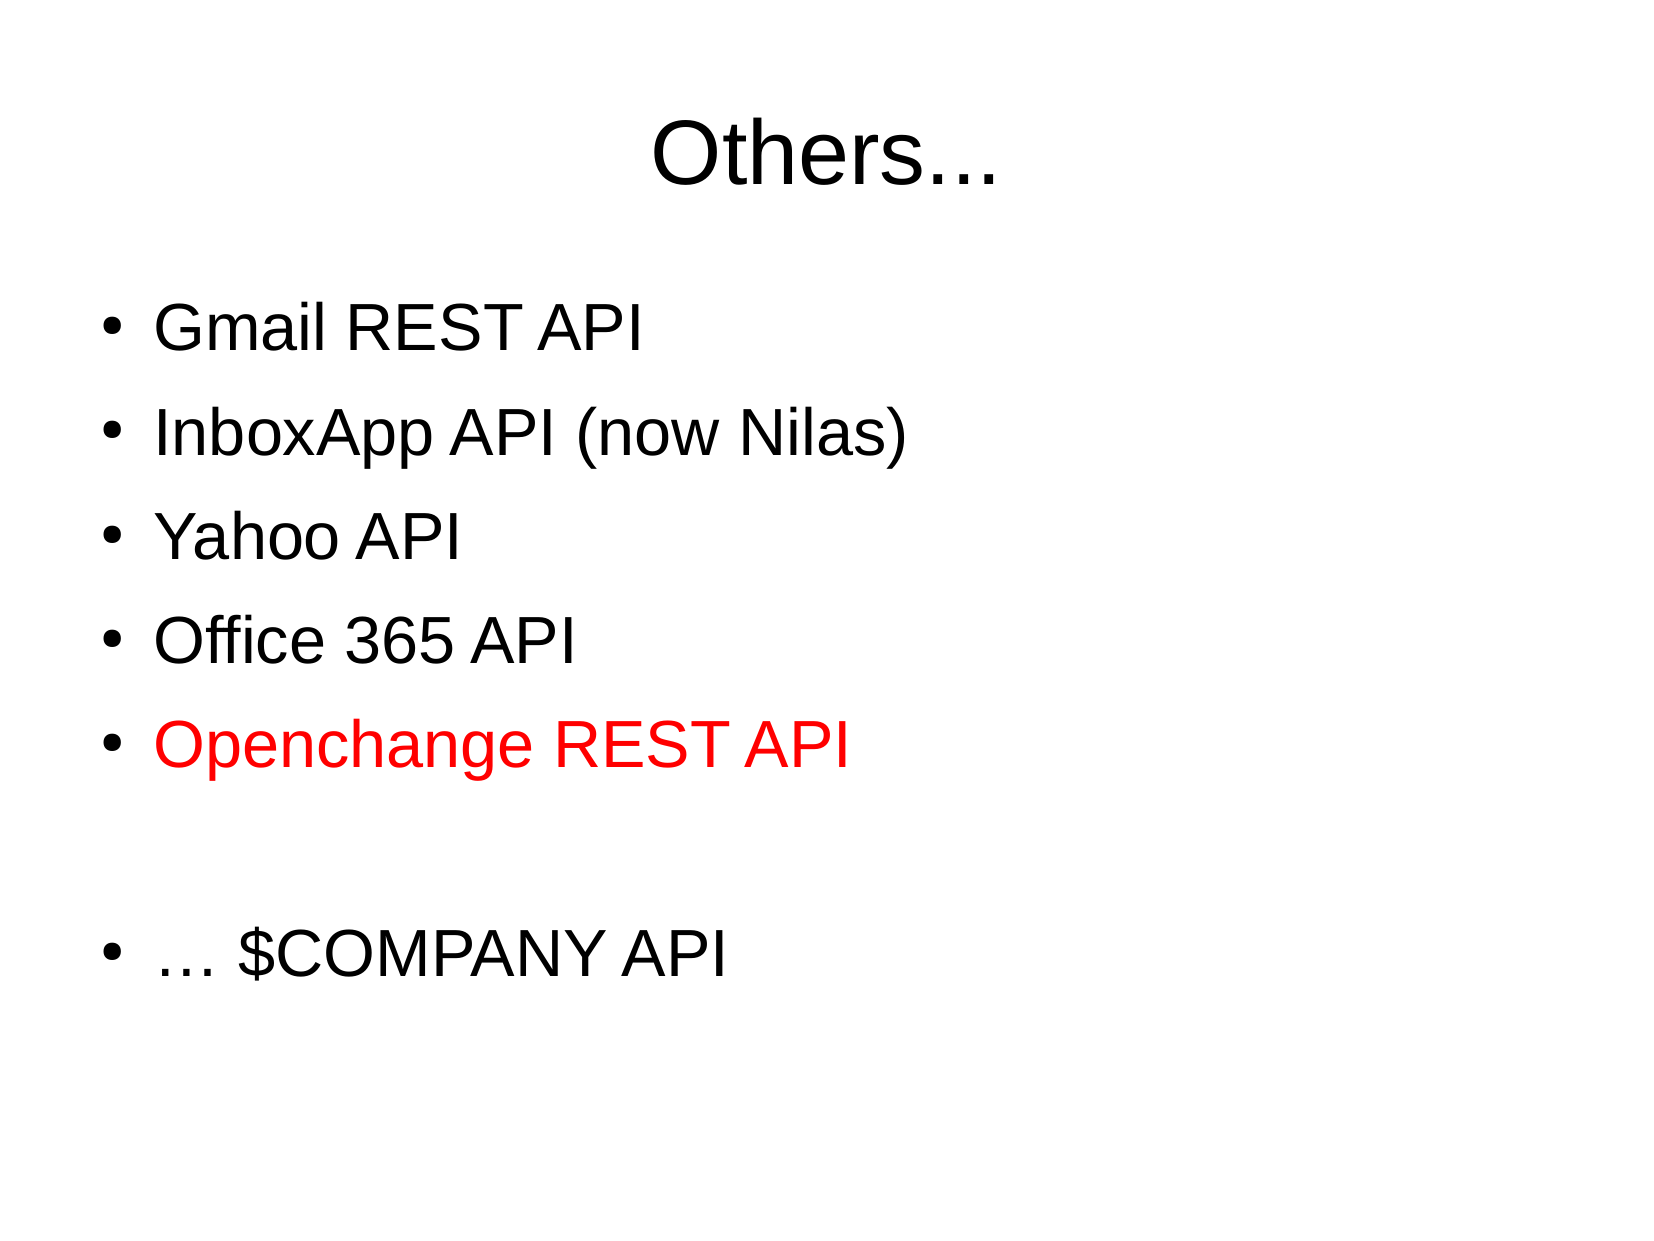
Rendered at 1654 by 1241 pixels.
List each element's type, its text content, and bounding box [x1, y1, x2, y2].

title Others... [82, 49, 1571, 257]
list Gmail REST API InboxApp API (now Nilas) Yahoo API Office 365 API Openchange REST API … $COMPANY API [82, 290, 1571, 1010]
